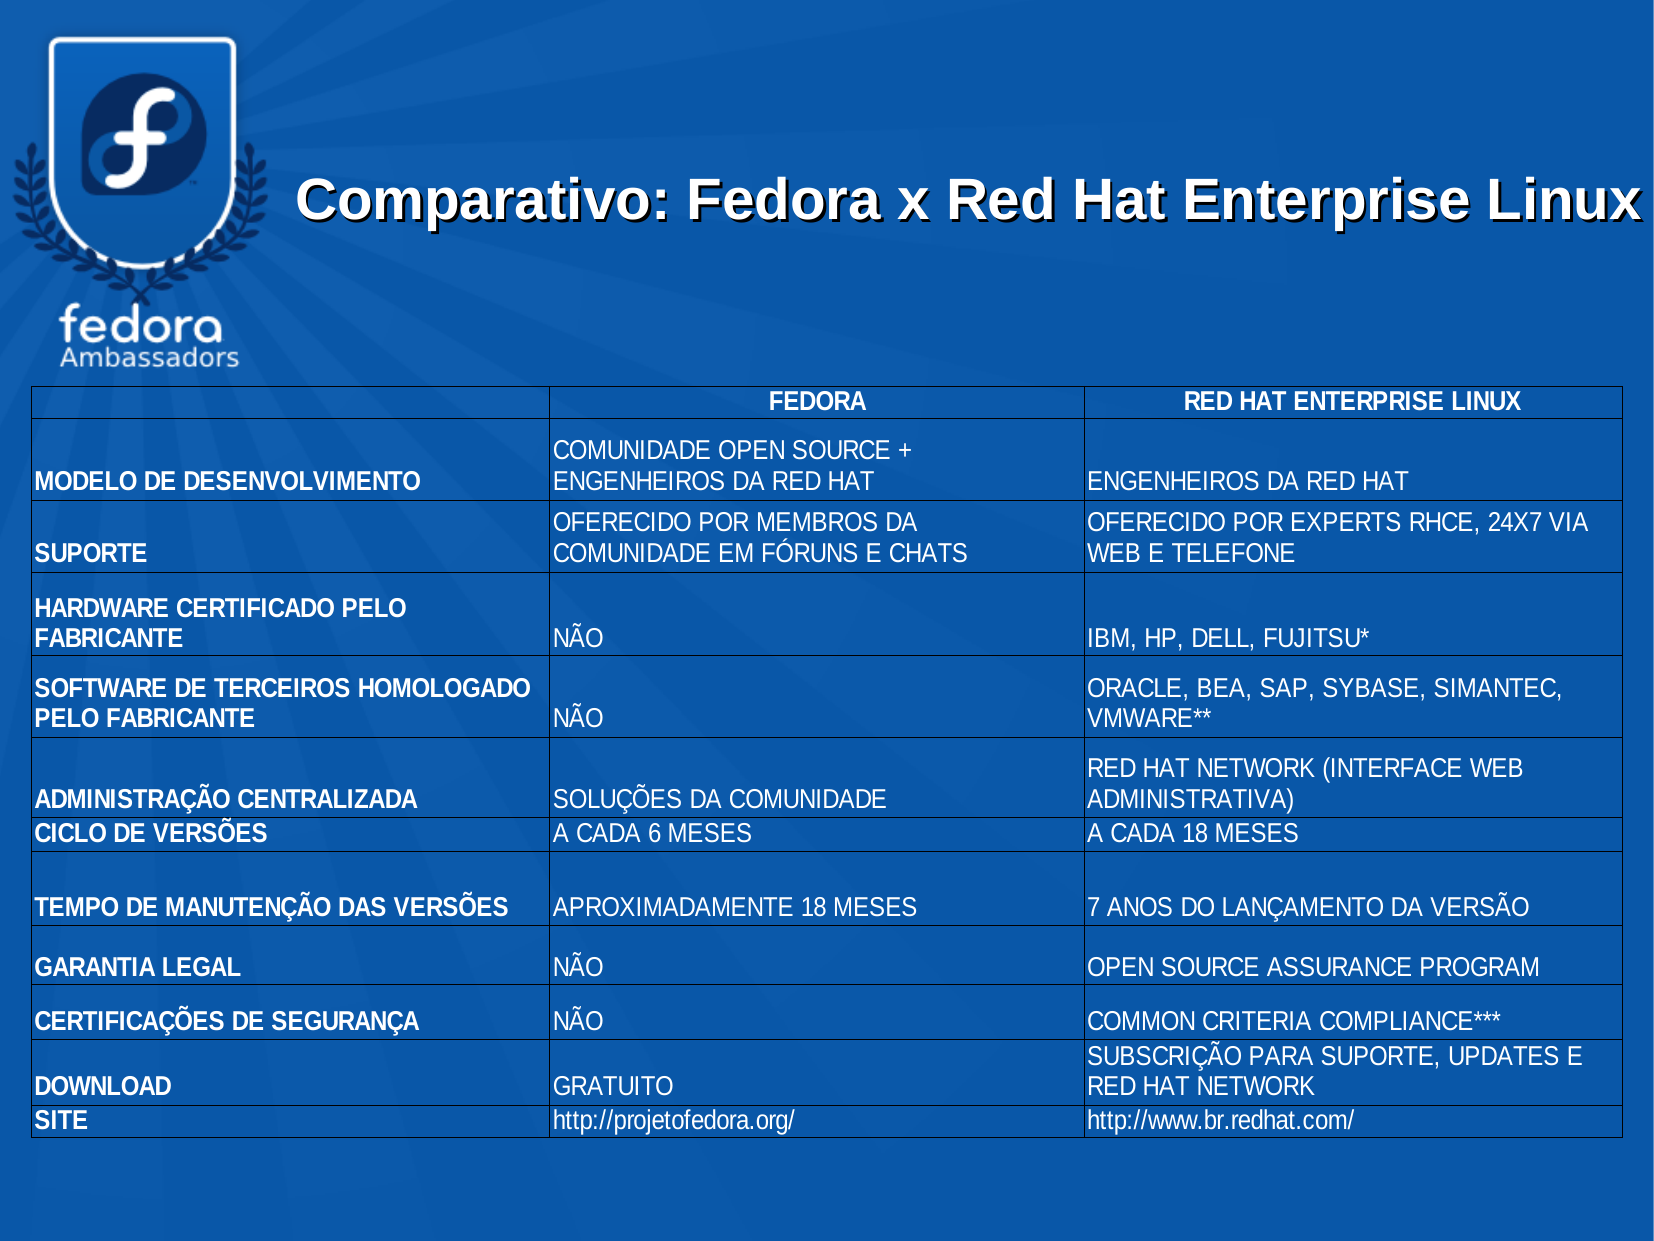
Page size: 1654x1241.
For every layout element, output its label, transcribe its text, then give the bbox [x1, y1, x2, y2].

chart [29, 383, 1624, 1213]
picture [0, 0, 1654, 1241]
title Comparativo: Fedora x Red Hat Enterprise Linux [295, 102, 1654, 296]
